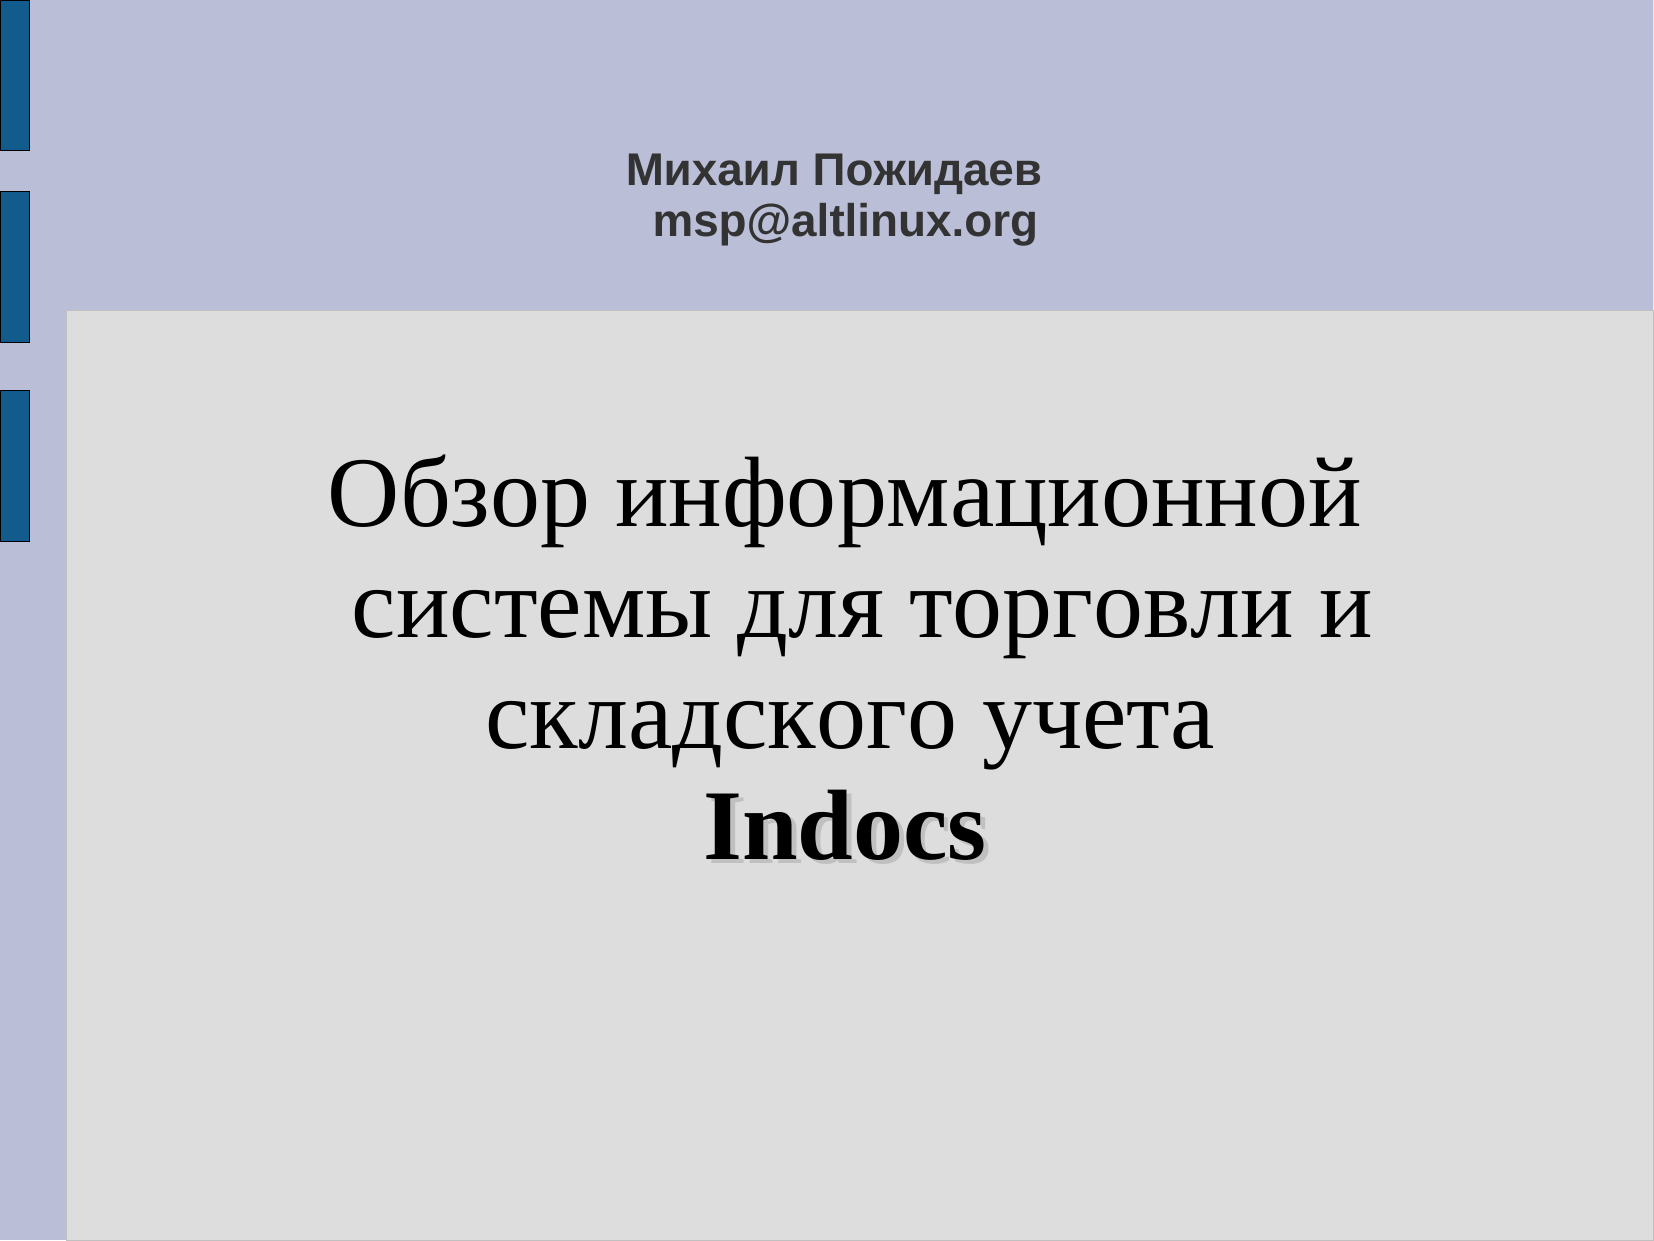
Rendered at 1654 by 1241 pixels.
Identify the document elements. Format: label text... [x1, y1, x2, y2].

subtitle Обзор информационной системы для торговли и складского учета Indocs [150, 268, 1541, 1051]
title Михаил Пожидаев msp@altlinux.org [121, 91, 1534, 299]
